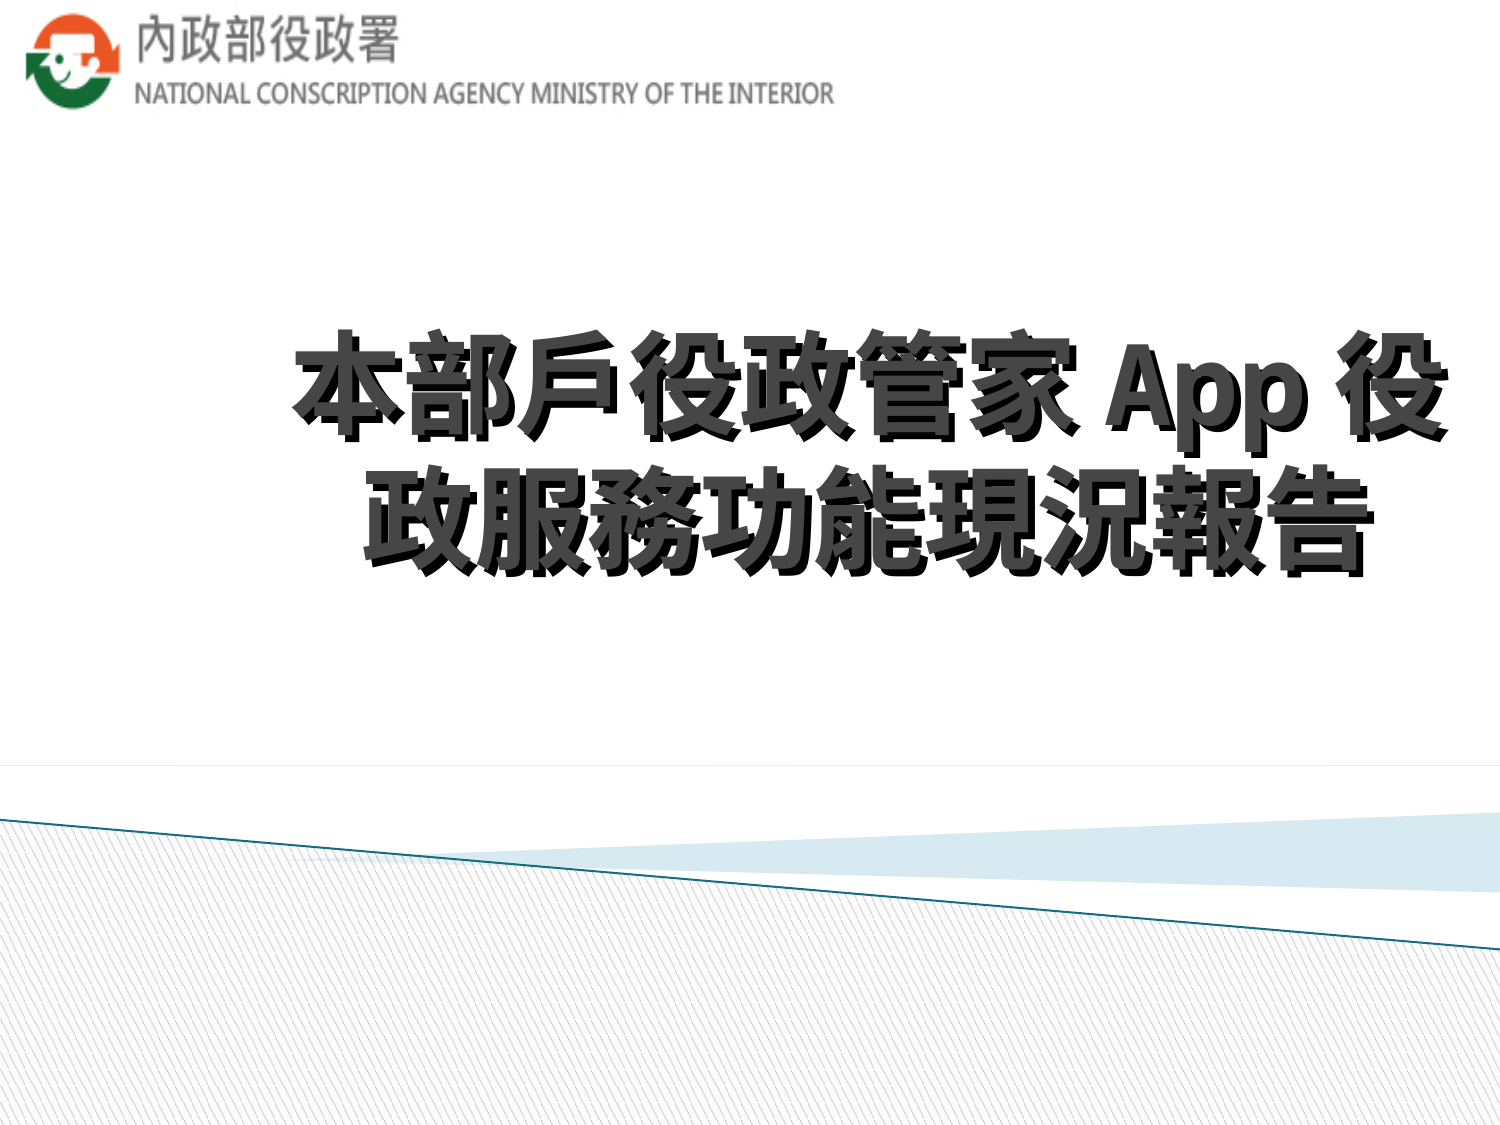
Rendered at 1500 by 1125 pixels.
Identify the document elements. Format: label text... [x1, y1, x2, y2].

picture [11, 0, 850, 125]
text_box [1418, 1051, 1479, 1112]
title 本部戶役政管家App役政服務功能現況報告 [265, 78, 1471, 591]
